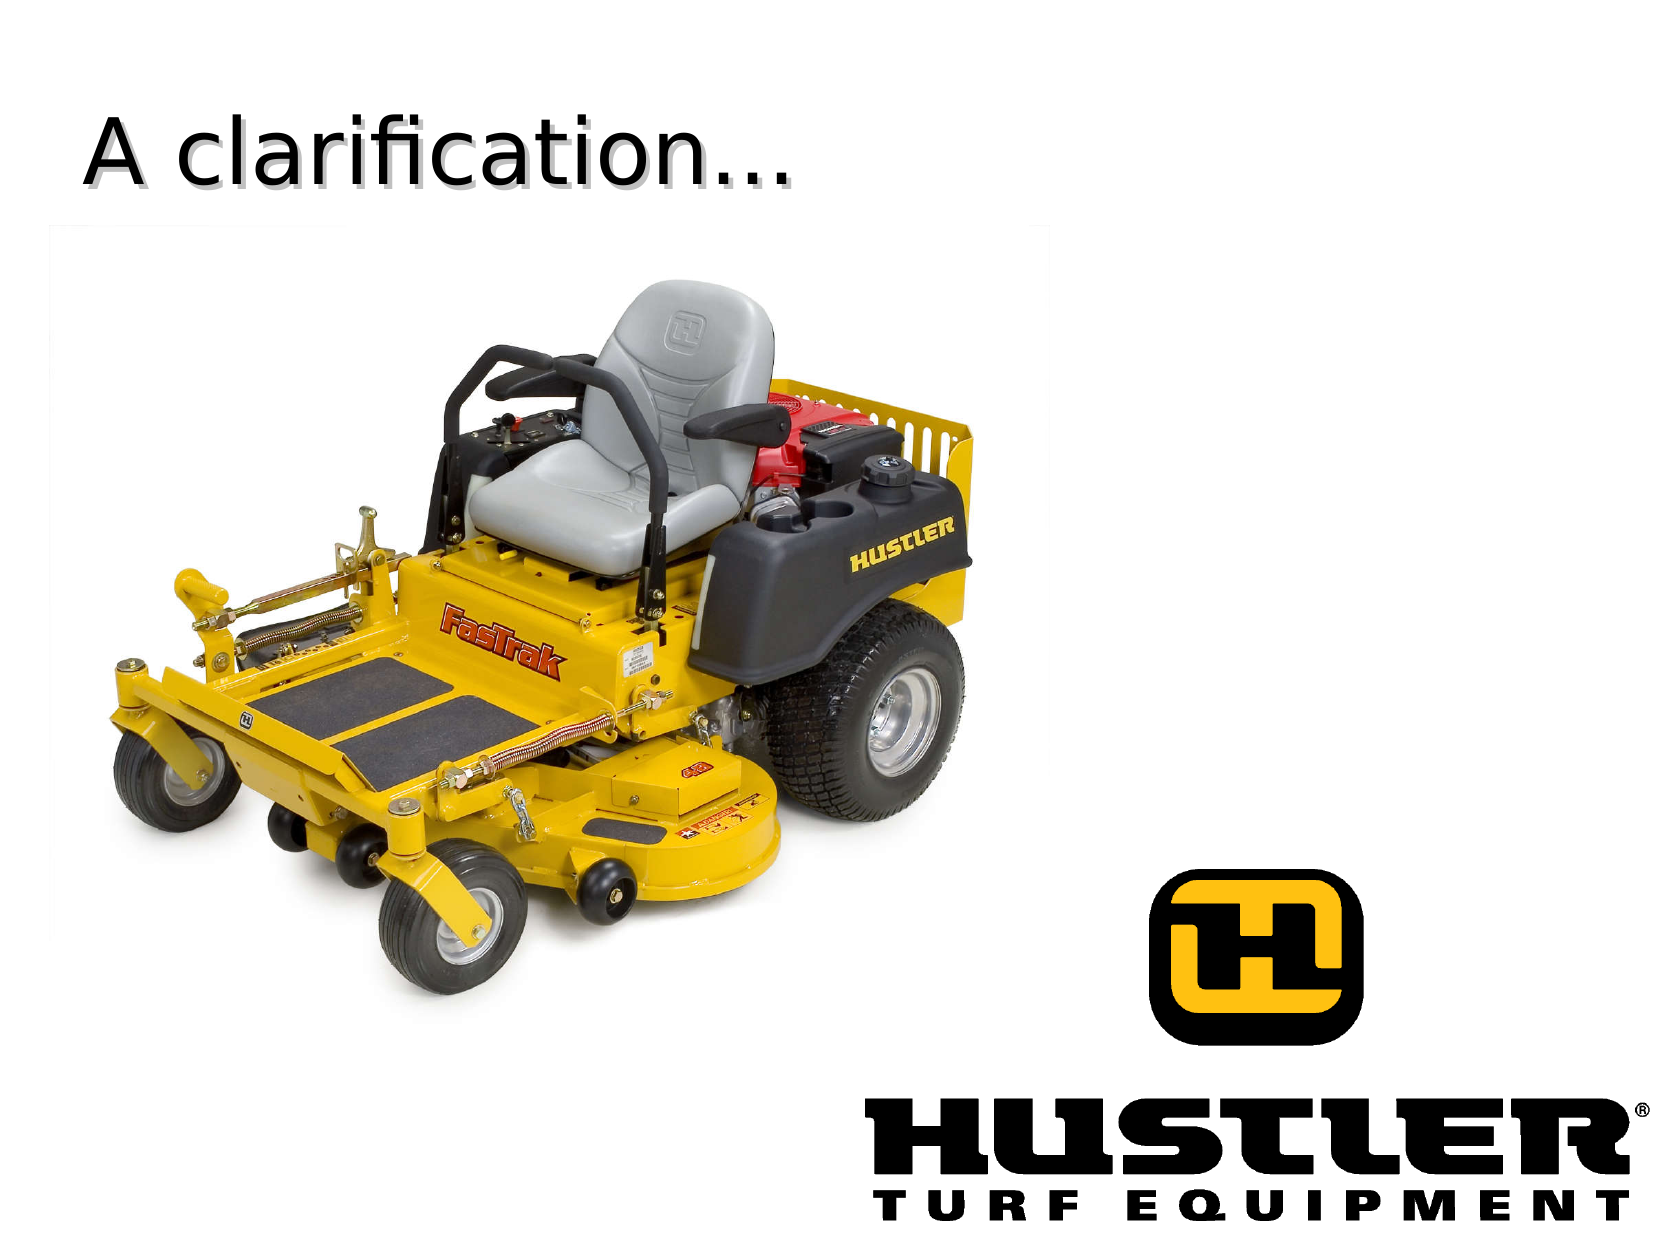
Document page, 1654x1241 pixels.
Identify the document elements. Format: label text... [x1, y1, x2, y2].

picture [49, 225, 1651, 1223]
title A clarification... [82, 49, 1571, 257]
